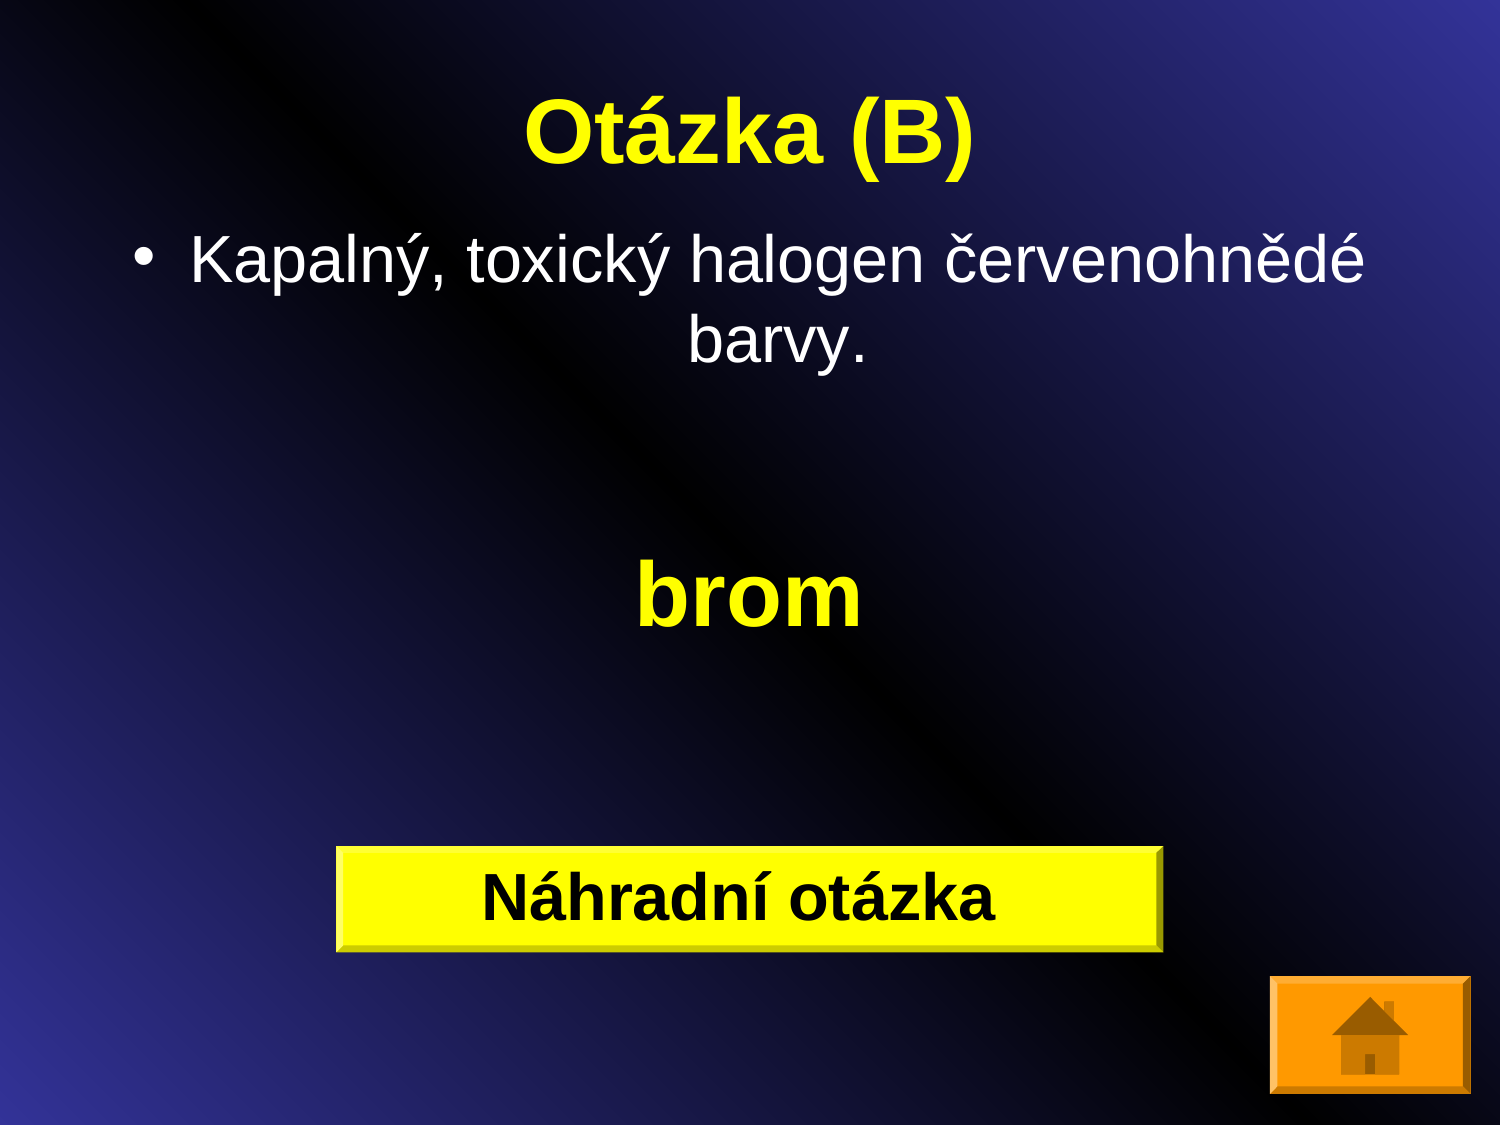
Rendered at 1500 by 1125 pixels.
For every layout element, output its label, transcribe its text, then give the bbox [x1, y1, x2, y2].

text_box Náhradní otázka [466, 846, 1022, 942]
title Otázka (B) [75, 45, 1426, 208]
text_box brom [620, 527, 940, 653]
text_box [1271, 976, 1471, 1094]
list Kapalný, toxický halogen červenohnědé barvy. [29, 208, 1471, 433]
text_box [337, 846, 1164, 953]
